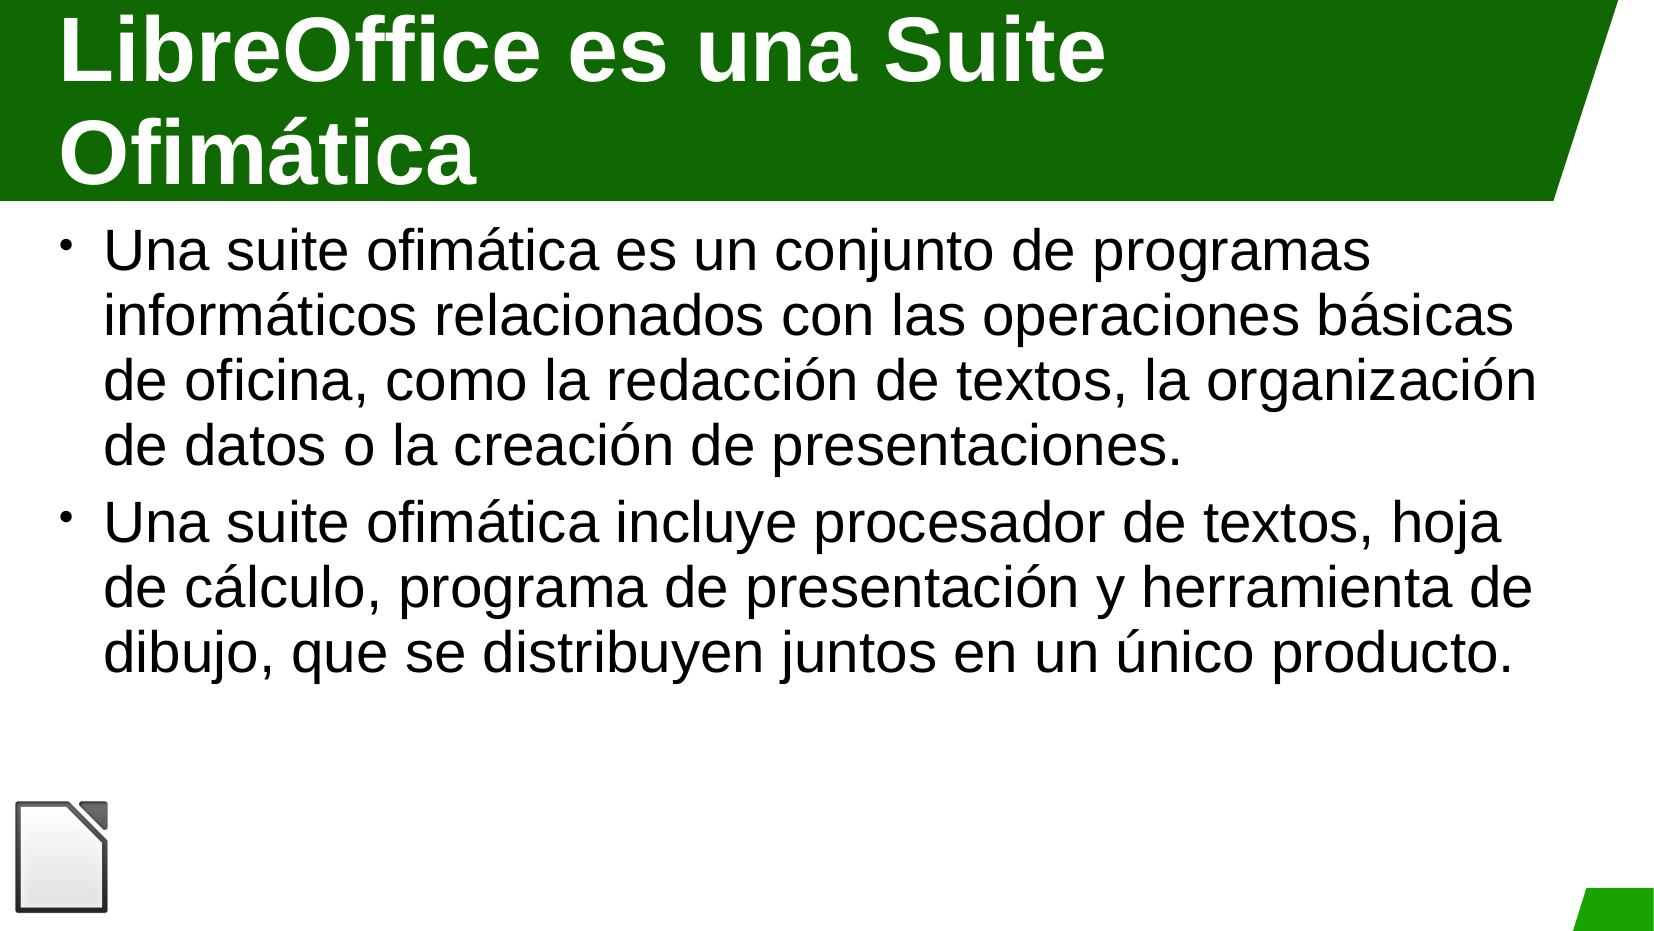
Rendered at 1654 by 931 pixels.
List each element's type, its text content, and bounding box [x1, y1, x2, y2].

picture [12, 798, 111, 917]
list Una suite ofimática es un conjunto de programas informáticos relacionados con las operaciones básicas de oficina, como la redacción de textos, la organización de datos o la creación de presentaciones. Una suite ofimática incluye procesador de textos, hoja de cálculo, programa de presentación y herramienta de dibujo, que se distribuyen juntos en un único producto. [59, 217, 1548, 886]
title LibreOffice es una Suite Ofimática [59, 0, 1548, 204]
